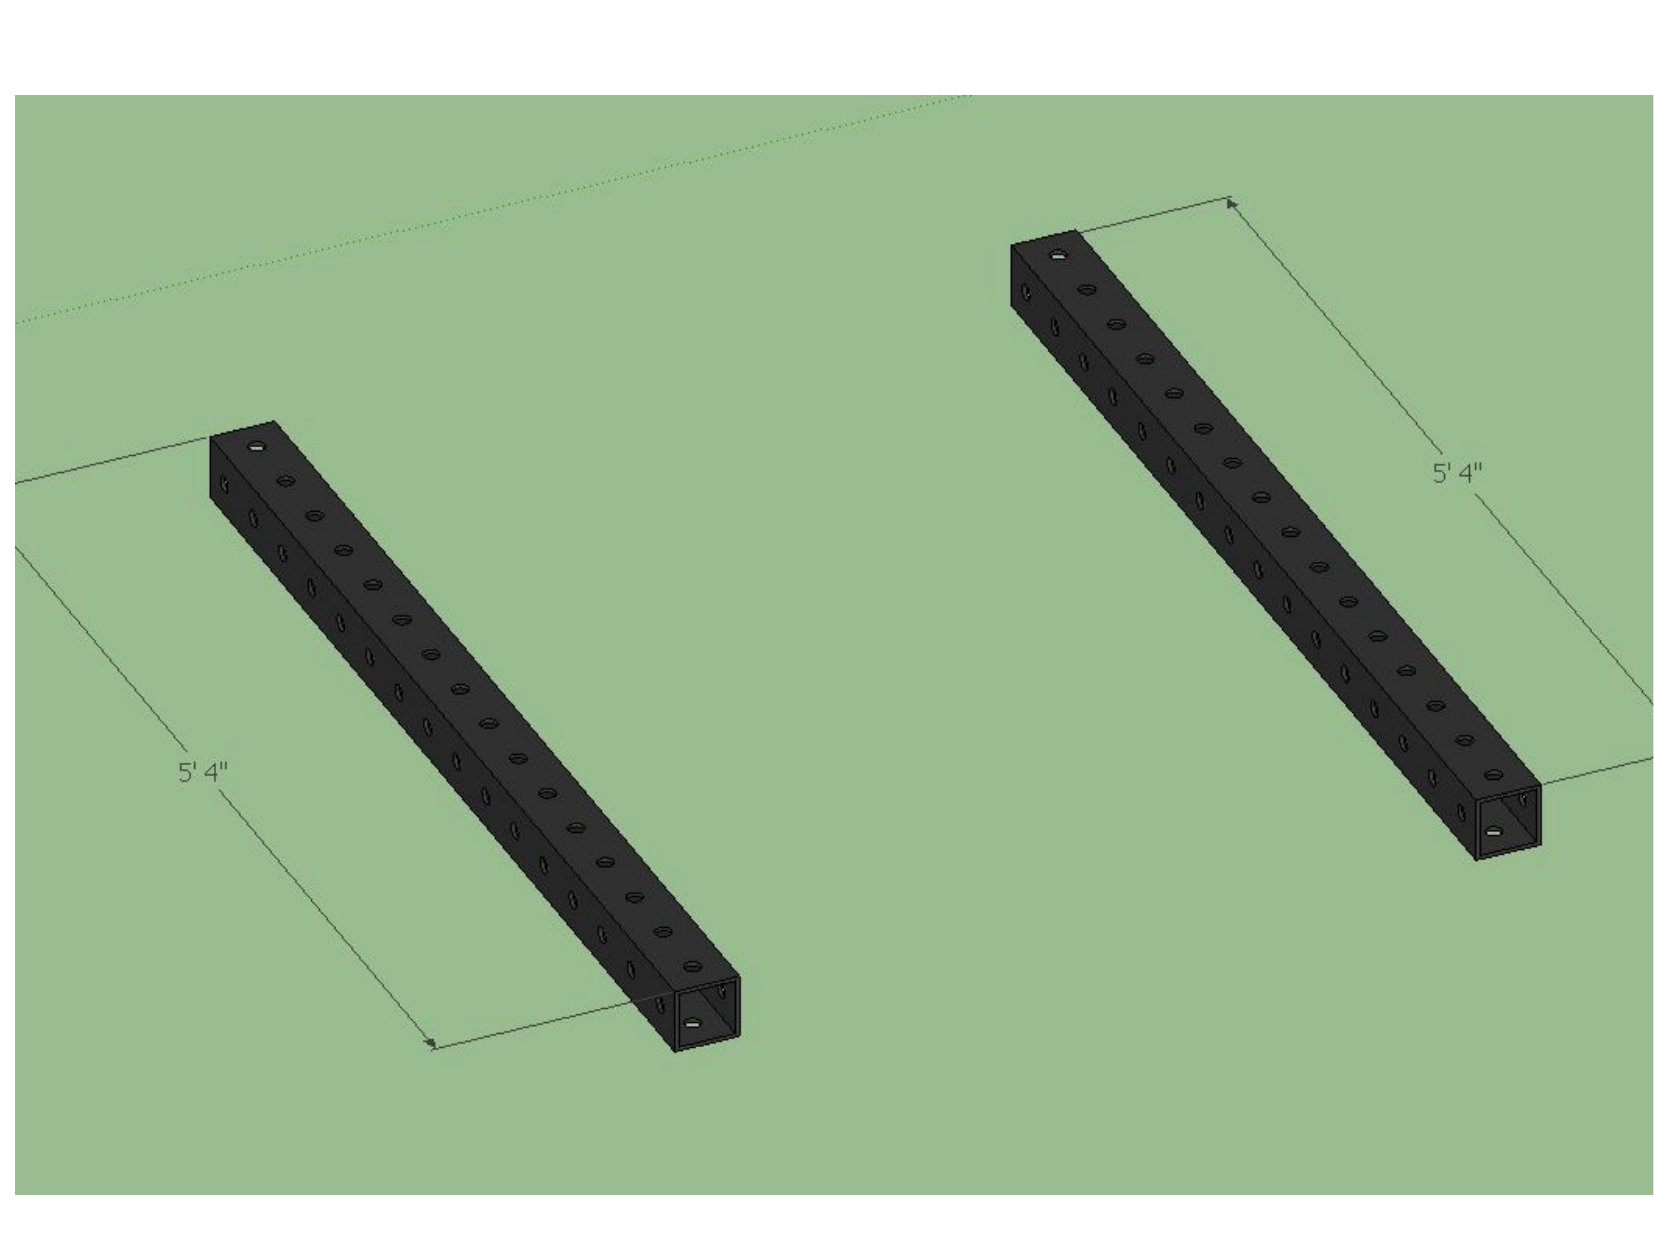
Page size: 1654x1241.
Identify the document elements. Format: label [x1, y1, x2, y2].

picture [15, 95, 1654, 1195]
